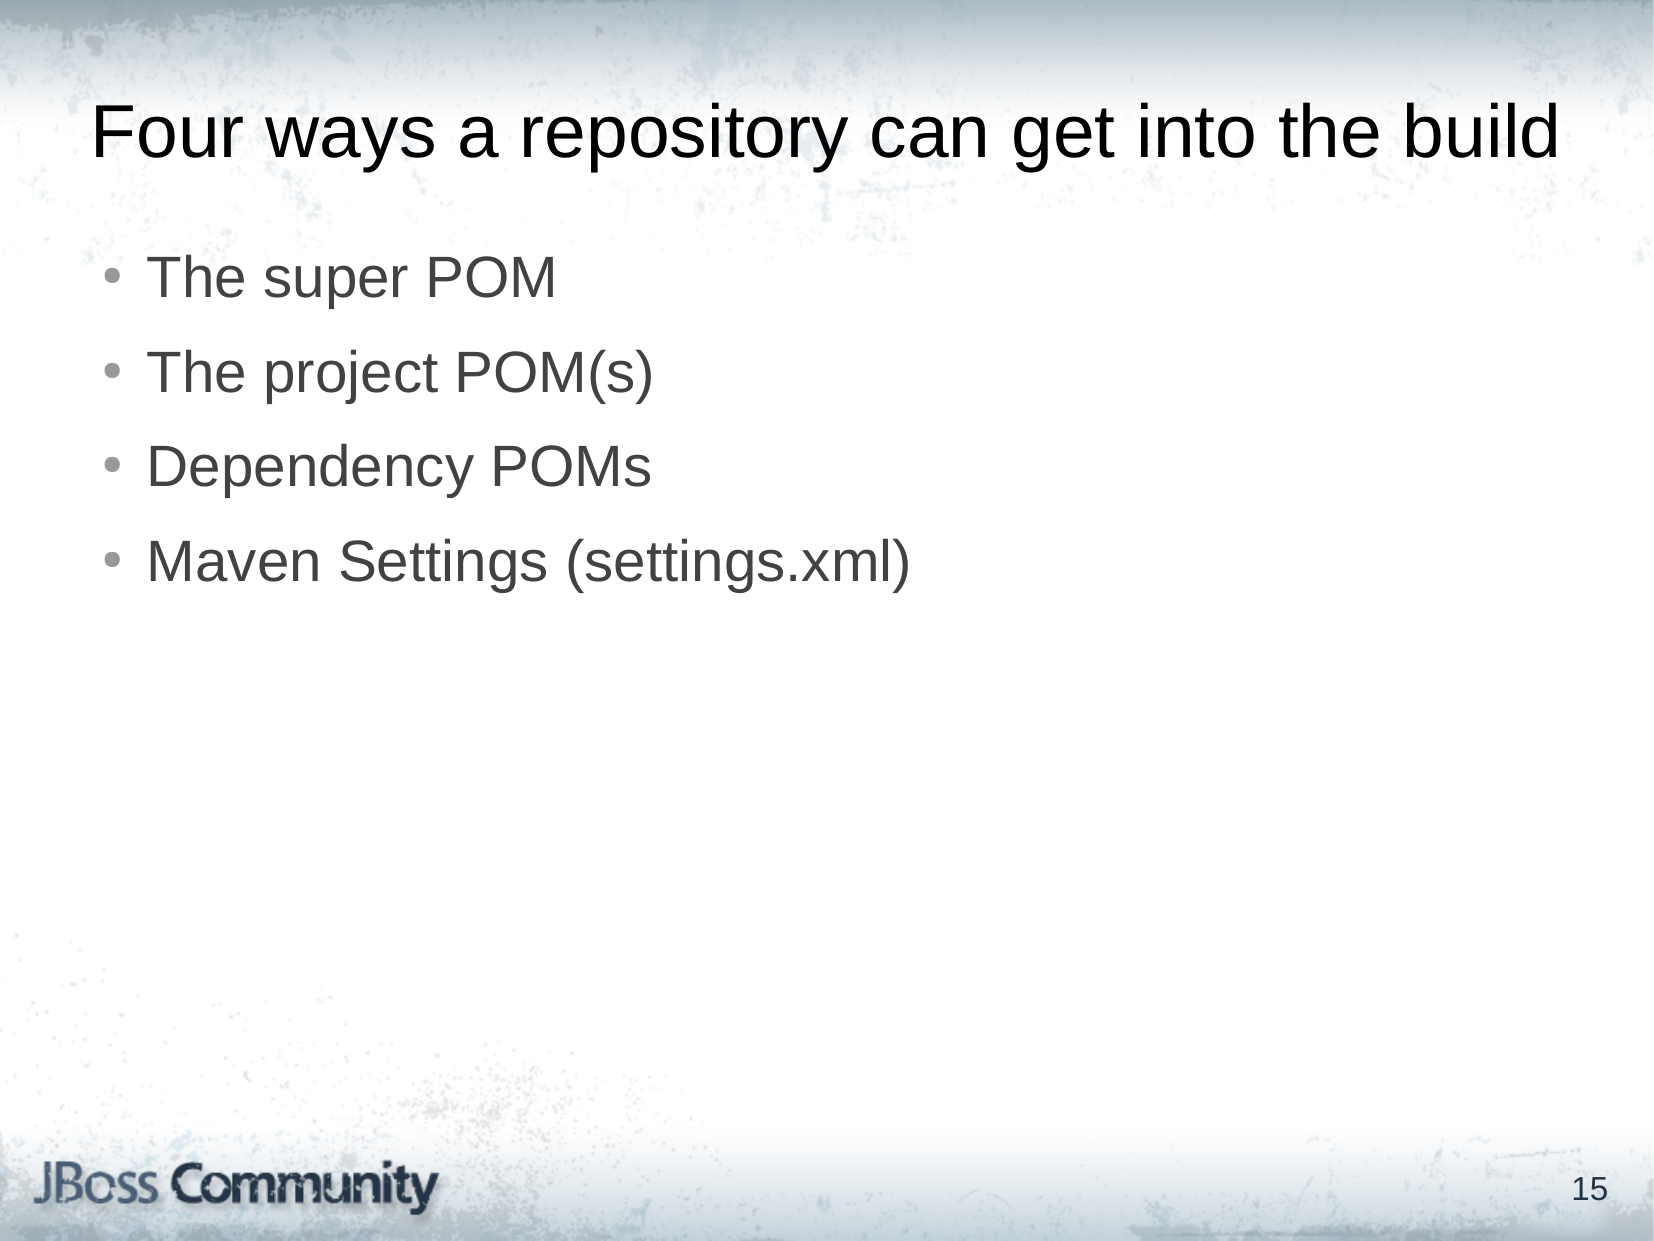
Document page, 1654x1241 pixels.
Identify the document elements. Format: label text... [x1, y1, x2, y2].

title Four ways a repository can get into the build [82, 45, 1571, 218]
picture [0, 0, 1654, 1241]
list The super POM The project POM(s) Dependency POMs Maven Settings (settings.xml) [86, 244, 1576, 1024]
